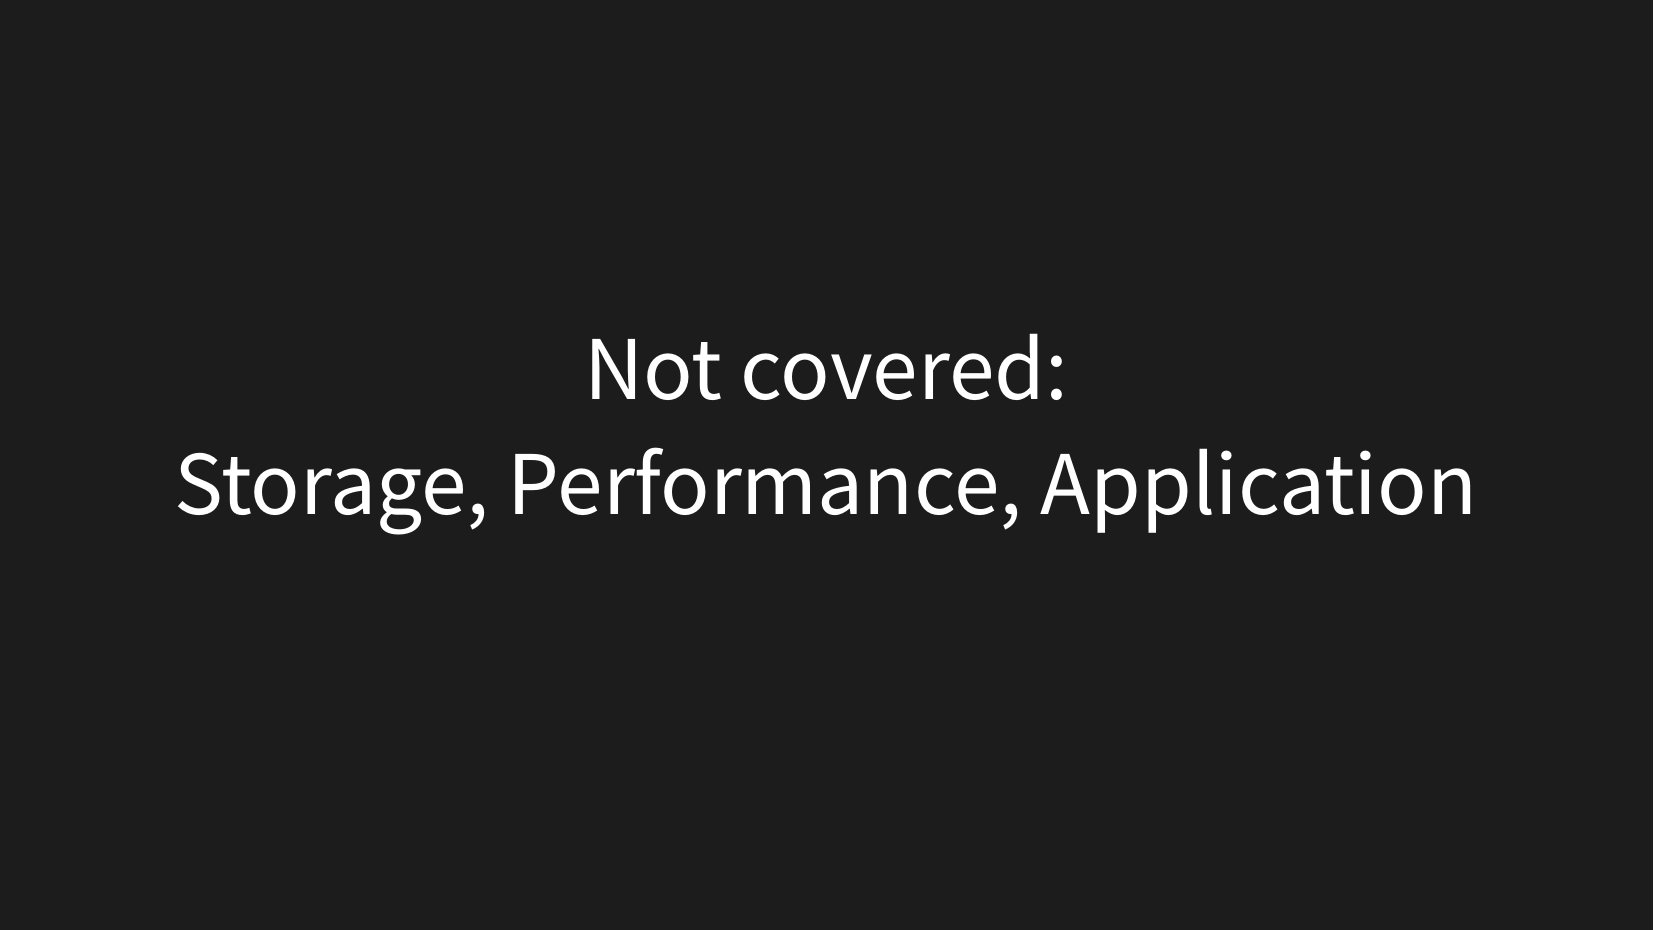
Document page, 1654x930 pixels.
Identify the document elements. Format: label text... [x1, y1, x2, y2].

title Not covered: Storage, Performance, Application [0, 309, 1653, 540]
